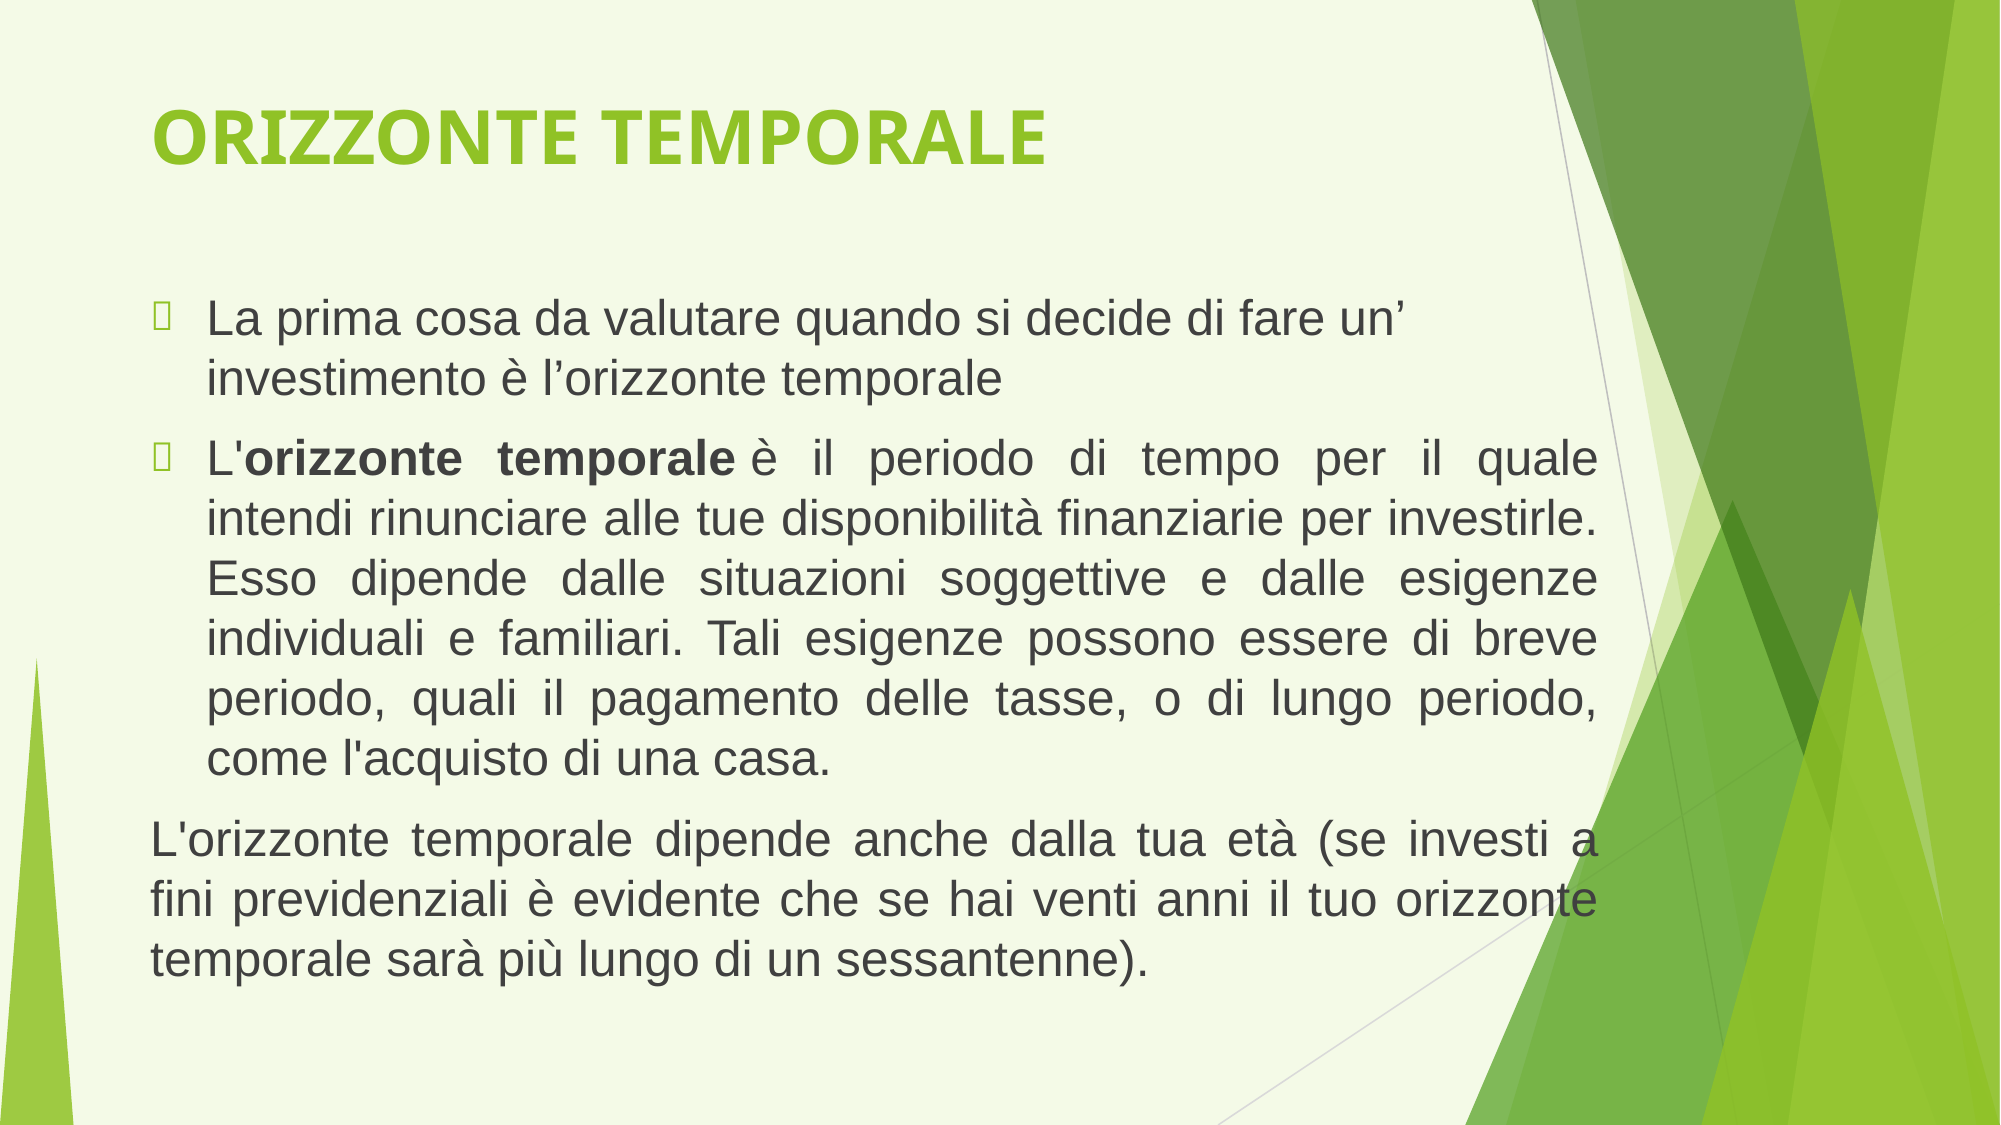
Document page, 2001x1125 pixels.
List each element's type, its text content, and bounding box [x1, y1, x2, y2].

title ORIZZONTE TEMPORALE [135, 82, 1861, 300]
list La prima cosa da valutare quando si decide di fare un’ investimento è l’orizzonte temporale L'orizzonte temporale è il periodo di tempo per il quale intendi rinunciare alle tue disponibilità finanziarie per investirle. Esso dipende dalle situazioni soggettive e dalle esigenze individuali e familiari. Tali esigenze possono essere di breve periodo, quali il pagamento delle tasse, o di lungo periodo, come l'acquisto di una casa. L'orizzonte temporale dipende anche dalla tua età (se investi a fini previdenziali è evidente che se hai venti anni il tuo orizzonte temporale sarà più lungo di un sessantenne). [135, 277, 1614, 989]
